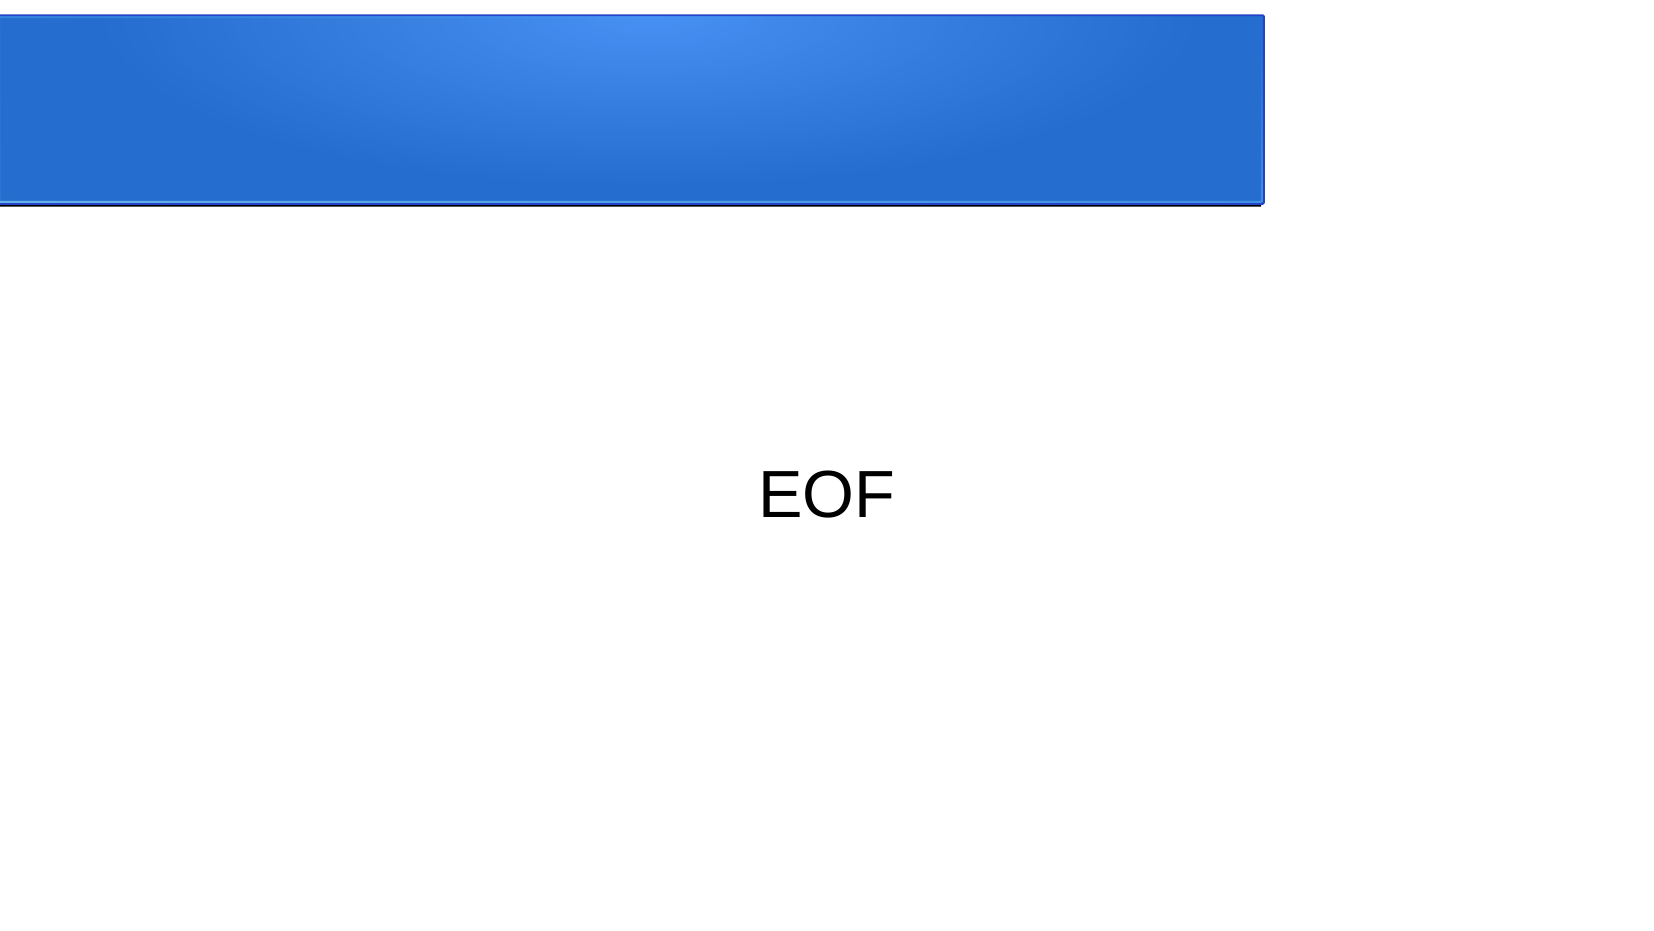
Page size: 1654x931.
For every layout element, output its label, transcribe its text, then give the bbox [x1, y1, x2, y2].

subtitle EOF [82, 224, 1571, 764]
